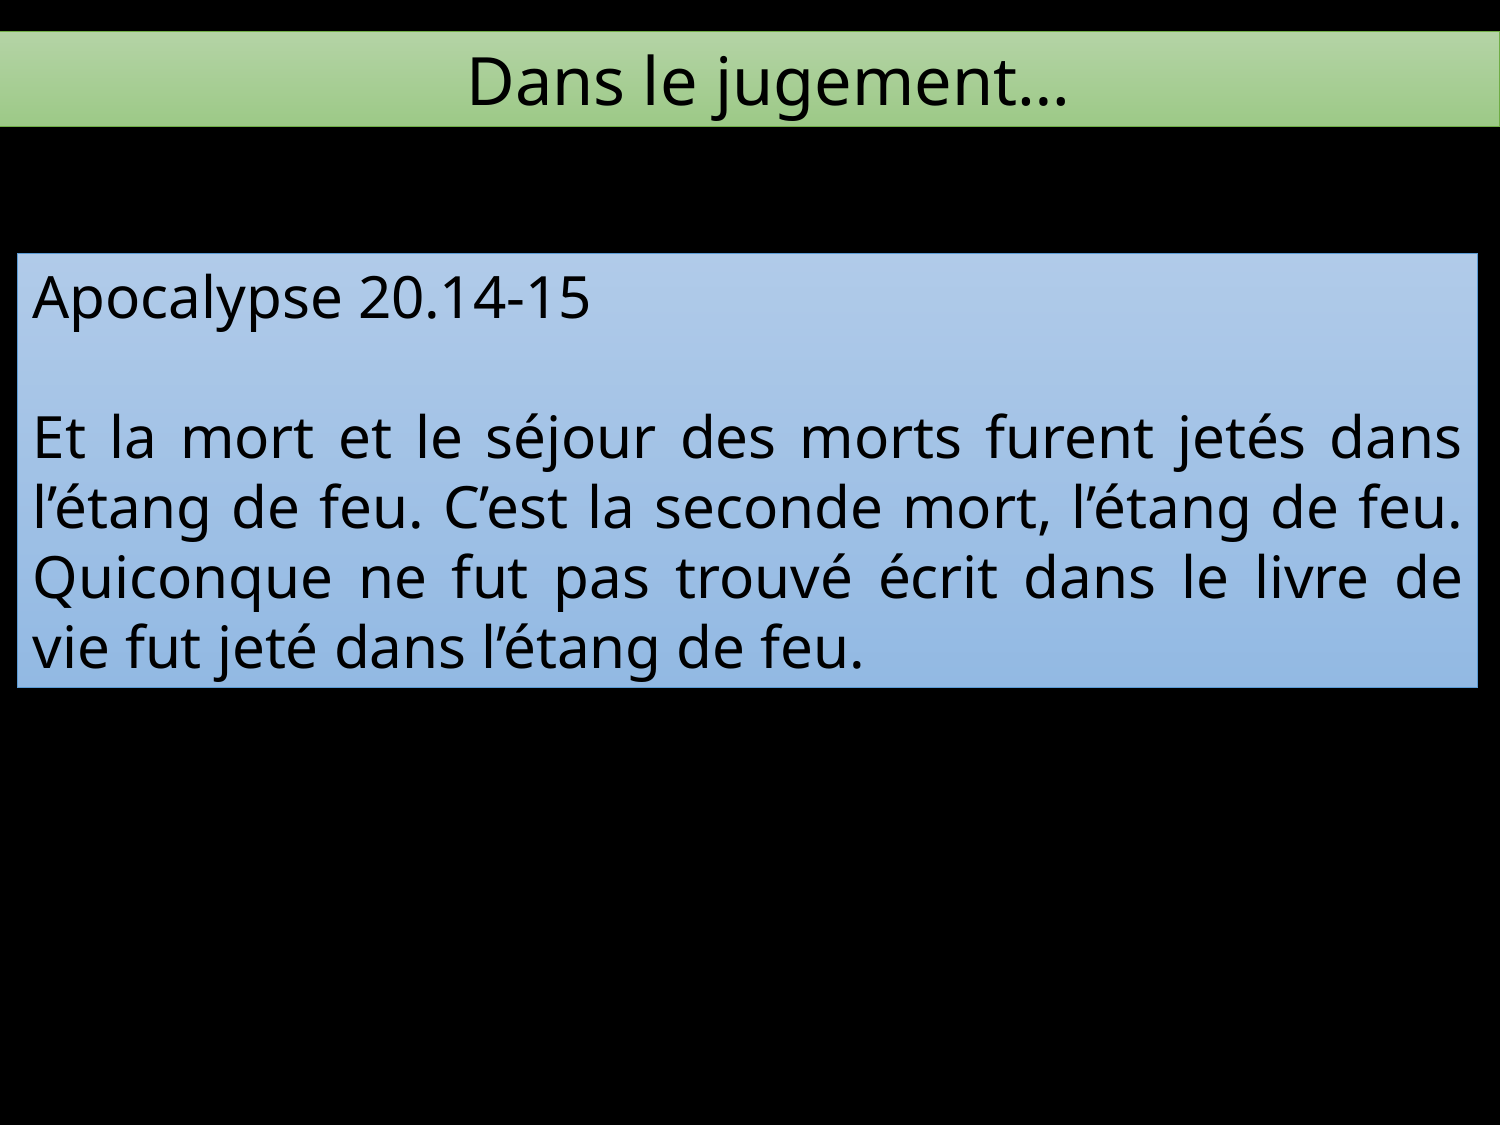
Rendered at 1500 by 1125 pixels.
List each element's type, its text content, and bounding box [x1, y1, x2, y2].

text_box Apocalypse 20.14-15 Et la mort et le séjour des morts furent jetés dans l’étang de feu. C’est la seconde mort, l’étang de feu. Quiconque ne fut pas trouvé écrit dans le livre de vie fut jeté dans l’étang de feu. [17, 253, 1478, 688]
text_box Dans le jugement… [0, 31, 1500, 127]
